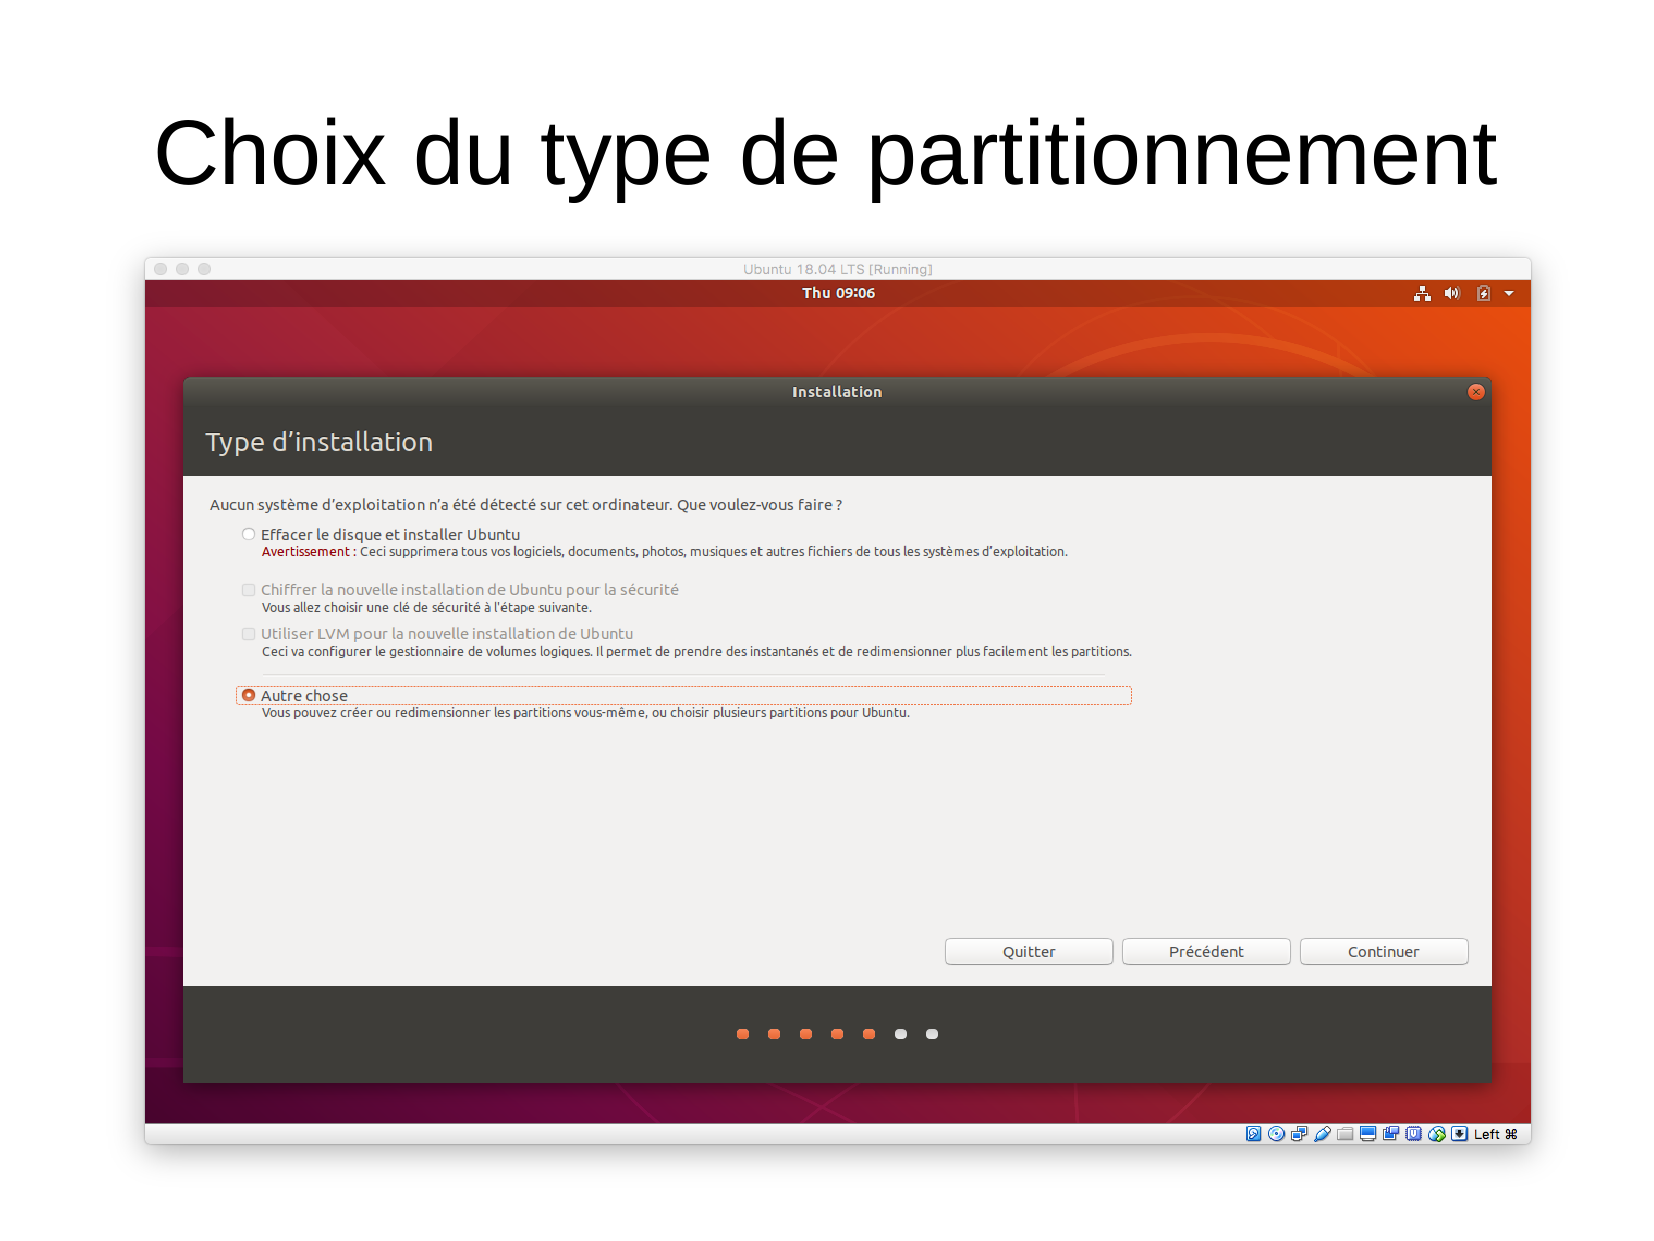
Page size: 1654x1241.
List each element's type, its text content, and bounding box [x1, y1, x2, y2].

picture [100, 224, 1577, 1193]
title Choix du type de partitionnement [82, 49, 1571, 257]
